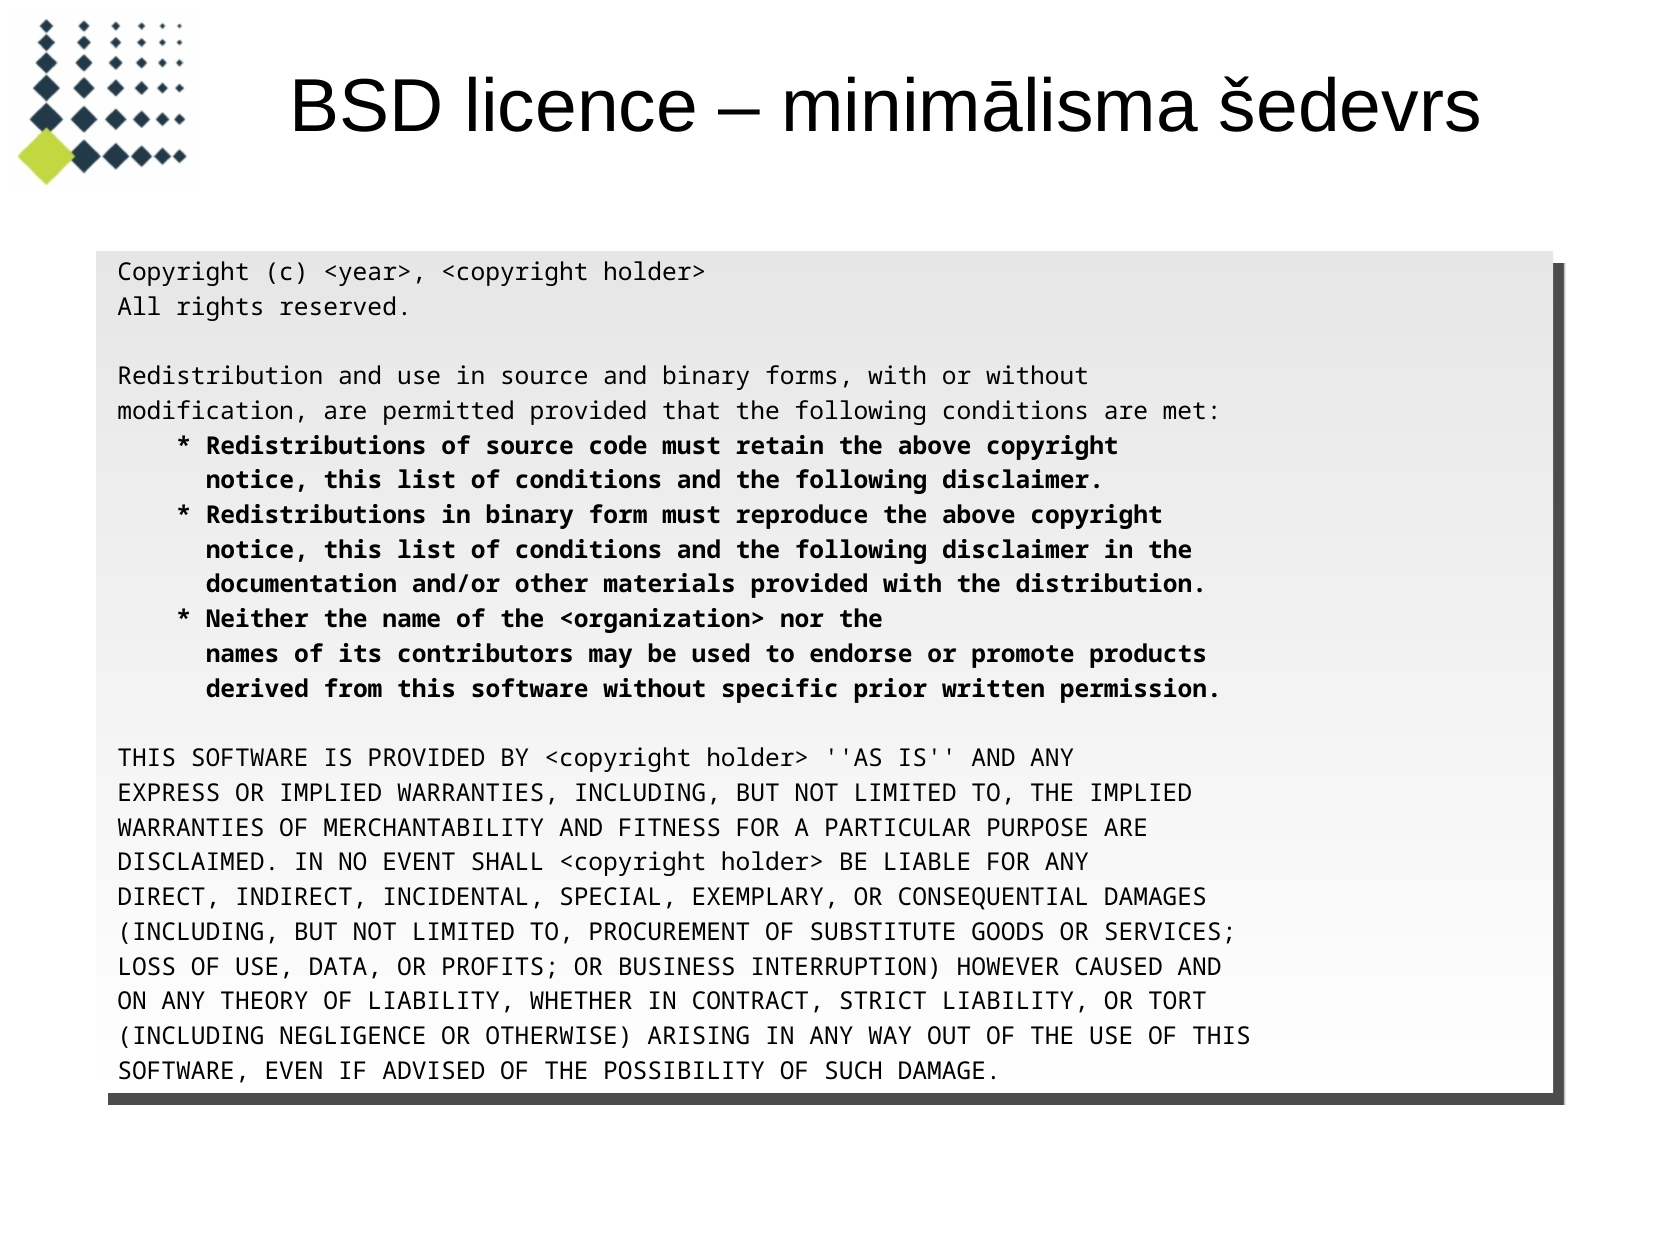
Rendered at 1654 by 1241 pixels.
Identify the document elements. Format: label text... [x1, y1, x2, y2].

picture [12, 12, 196, 189]
list Copyright (c) <year>, <copyright holder> All rights reserved. Redistribution and use in source and binary forms, with or without modification, are permitted provided that the following conditions are met: * Redistributions of source code must retain the above copyright notice, this list of conditions and the following disclaimer. * Redistributions in binary form must reproduce the above copyright notice, this list of conditions and the following disclaimer in the documentation and/or other materials provided with the distribution. * Neither the name of the <organization> nor the names of its contributors may be used to endorse or promote products derived from this software without specific prior written permission. THIS SOFTWARE IS PROVIDED BY <copyright holder> ''AS IS'' AND ANY EXPRESS OR IMPLIED WARRANTIES, INCLUDING, BUT NOT LIMITED TO, THE IMPLIED WARRANTIES OF MERCHANTABILITY AND FITNESS FOR A PARTICULAR PURPOSE ARE DISCLAIMED. IN NO EVENT SHALL <copyright holder> BE LIABLE FOR ANY DIRECT, INDIRECT, INCIDENTAL, SPECIAL, EXEMPLARY, OR CONSEQUENTIAL DAMAGES (INCLUDING, BUT NOT LIMITED TO, PROCUREMENT OF SUBSTITUTE GOODS OR SERVICES; LOSS OF USE, DATA, OR PROFITS; OR BUSINESS INTERRUPTION) HOWEVER CAUSED AND ON ANY THEORY OF LIABILITY, WHETHER IN CONTRACT, STRICT LIABILITY, OR TORT (INCLUDING NEGLIGENCE OR OTHERWISE) ARISING IN ANY WAY OUT OF THE USE OF THIS SOFTWARE, EVEN IF ADVISED OF THE POSSIBILITY OF SUCH DAMAGE. [96, 251, 1554, 1093]
title BSD licence – minimālisma šedevrs [177, 66, 1595, 151]
